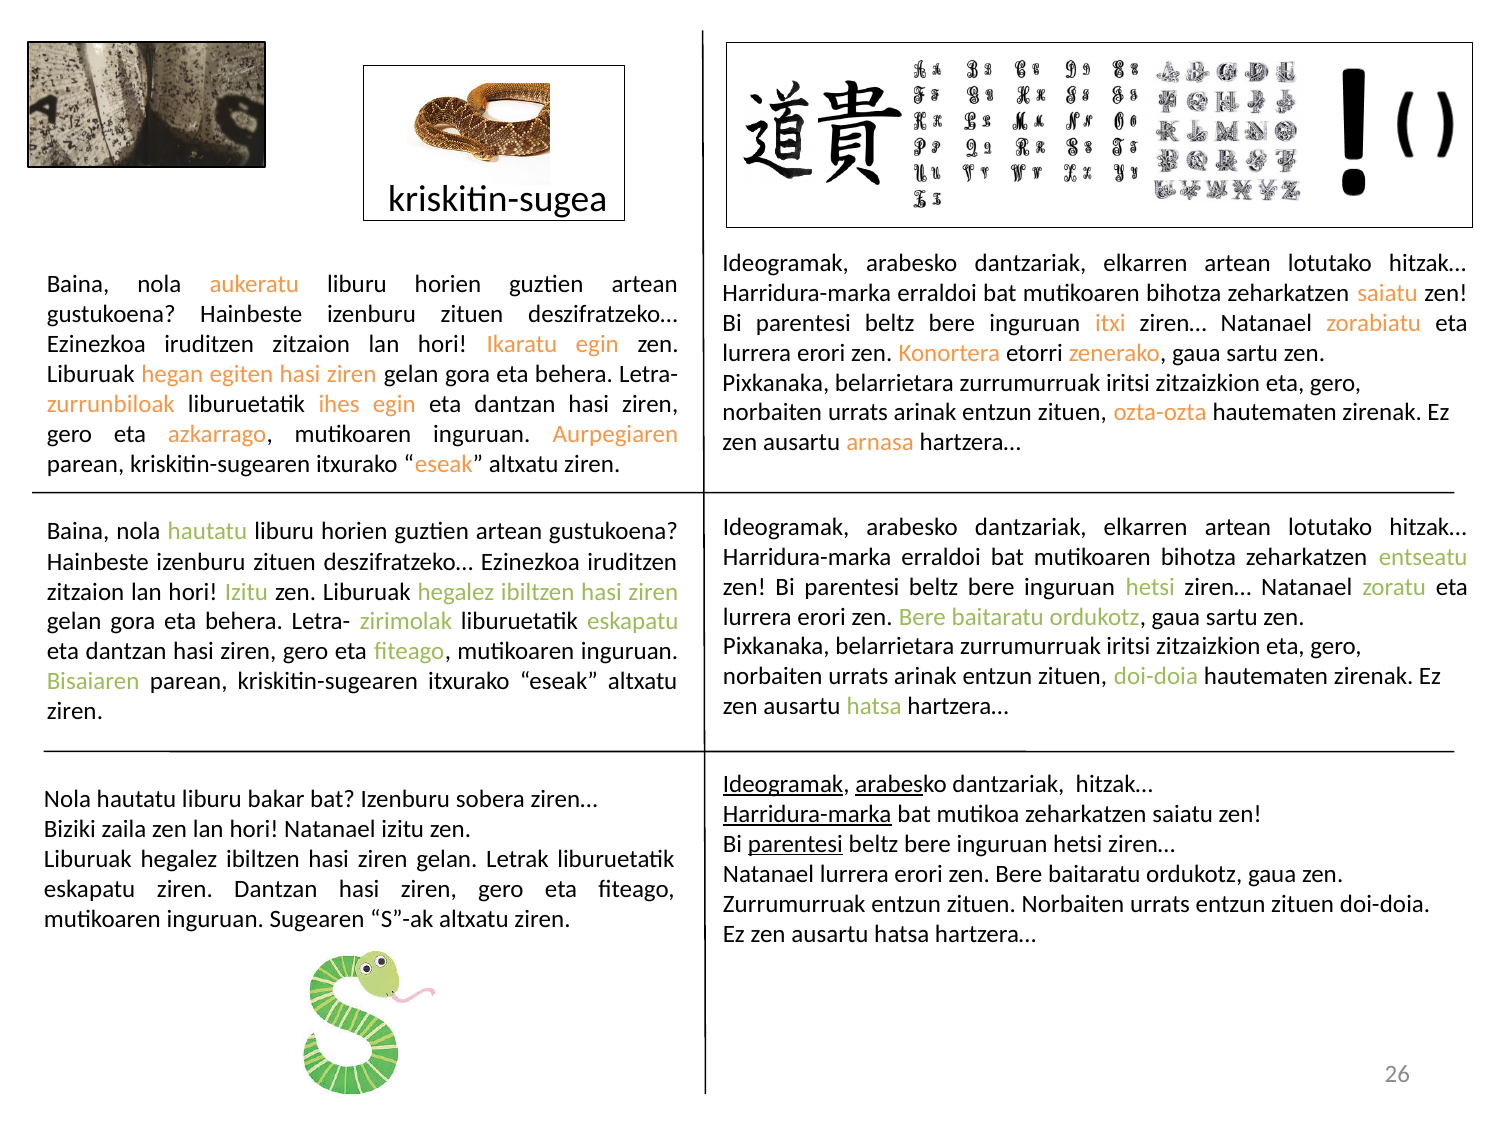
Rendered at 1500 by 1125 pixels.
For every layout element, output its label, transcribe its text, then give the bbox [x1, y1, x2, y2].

text_box Ideogramak, arabesko dantzariak, elkarren artean lotutako hitzak… Harridura-marka erraldoi bat mutikoaren bihotza zeharkatzen entseatu zen! Bi parentesi beltz bere inguruan hetsi ziren… Natanael zoratu eta lurrera erori zen. Bere baitaratu ordukotz, gaua sartu zen. Pixkanaka, belarrietara zurrumurruak iritsi zitzaizkion eta, gero, norbaiten urrats arinak entzun zituen, doi-doia hautematen zirenak. Ez zen ausartu hatsa hartzera… [708, 502, 1483, 728]
text_box Ideogramak, arabesko dantzariak, hitzak… Harridura-marka bat mutikoa zeharkatzen saiatu zen! Bi parentesi beltz bere inguruan hetsi ziren… Natanael lurrera erori zen. Bere baitaratu ordukotz, gaua zen. Zurrumurruak entzun zituen. Norbaiten urrats entzun zituen doi-doia. Ez zen ausartu hatsa hartzera… [708, 759, 1483, 955]
picture [407, 83, 550, 166]
text_box kriskitin-sugea [373, 221, 623, 227]
picture [284, 938, 436, 1094]
picture [737, 55, 1307, 211]
text_box Baina, nola hautatu liburu horien guztien artean gustukoena? Hainbeste izenburu zituen deszifratzeko… Ezinezkoa iruditzen zitzaion lan hori! Izitu zen. Liburuak hegalez ibiltzen hasi ziren gelan gora eta behera. Letra- zirimolak liburuetatik eskapatu eta dantzan hasi ziren, gero eta fiteago, mutikoaren inguruan. Bisaiaren parean, kriskitin-sugearen itxurako “eseak” altxatu ziren. [32, 507, 694, 733]
text_box Ideogramak, arabesko dantzariak, elkarren artean lotutako hitzak… Harridura-marka erraldoi bat mutikoaren bihotza zeharkatzen saiatu zen! Bi parentesi beltz bere inguruan itxi ziren… Natanael zorabiatu eta lurrera erori zen. Konortera etorri zenerako, gaua sartu zen. Pixkanaka, belarrietara zurrumurruak iritsi zitzaizkion eta, gero, norbaiten urrats arinak entzun zituen, ozta-ozta hautematen zirenak. Ez zen ausartu arnasa hartzera… [707, 238, 1483, 464]
text_box Nola hautatu liburu bakar bat? Izenburu sobera ziren… Biziki zaila zen lan hori! Natanael izitu zen. Liburuak hegalez ibiltzen hasi ziren gelan. Letrak liburuetatik eskapatu ziren. Dantzan hasi ziren, gero eta fiteago, mutikoaren inguruan. Sugearen “S”-ak altxatu ziren. [29, 775, 691, 940]
text_box Baina, nola aukeratu liburu horien guztien artean gustukoena? Hainbeste izenburu zituen deszifratzeko… Ezinezkoa iruditzen zitzaion lan hori! Ikaratu egin zen. Liburuak hegan egiten hasi ziren gelan gora eta behera. Letra- zurrunbiloak liburuetatik ihes egin eta dantzan hasi ziren, gero eta azkarrago, mutikoaren inguruan. Aurpegiaren parean, kriskitin-sugearen itxurako “eseak” altxatu ziren. [32, 260, 694, 485]
picture [1393, 75, 1472, 174]
picture [29, 42, 265, 167]
text_box kriskitin-sugea [373, 166, 623, 220]
picture [1337, 67, 1371, 200]
slide_number <numéro> [1074, 1042, 1425, 1103]
